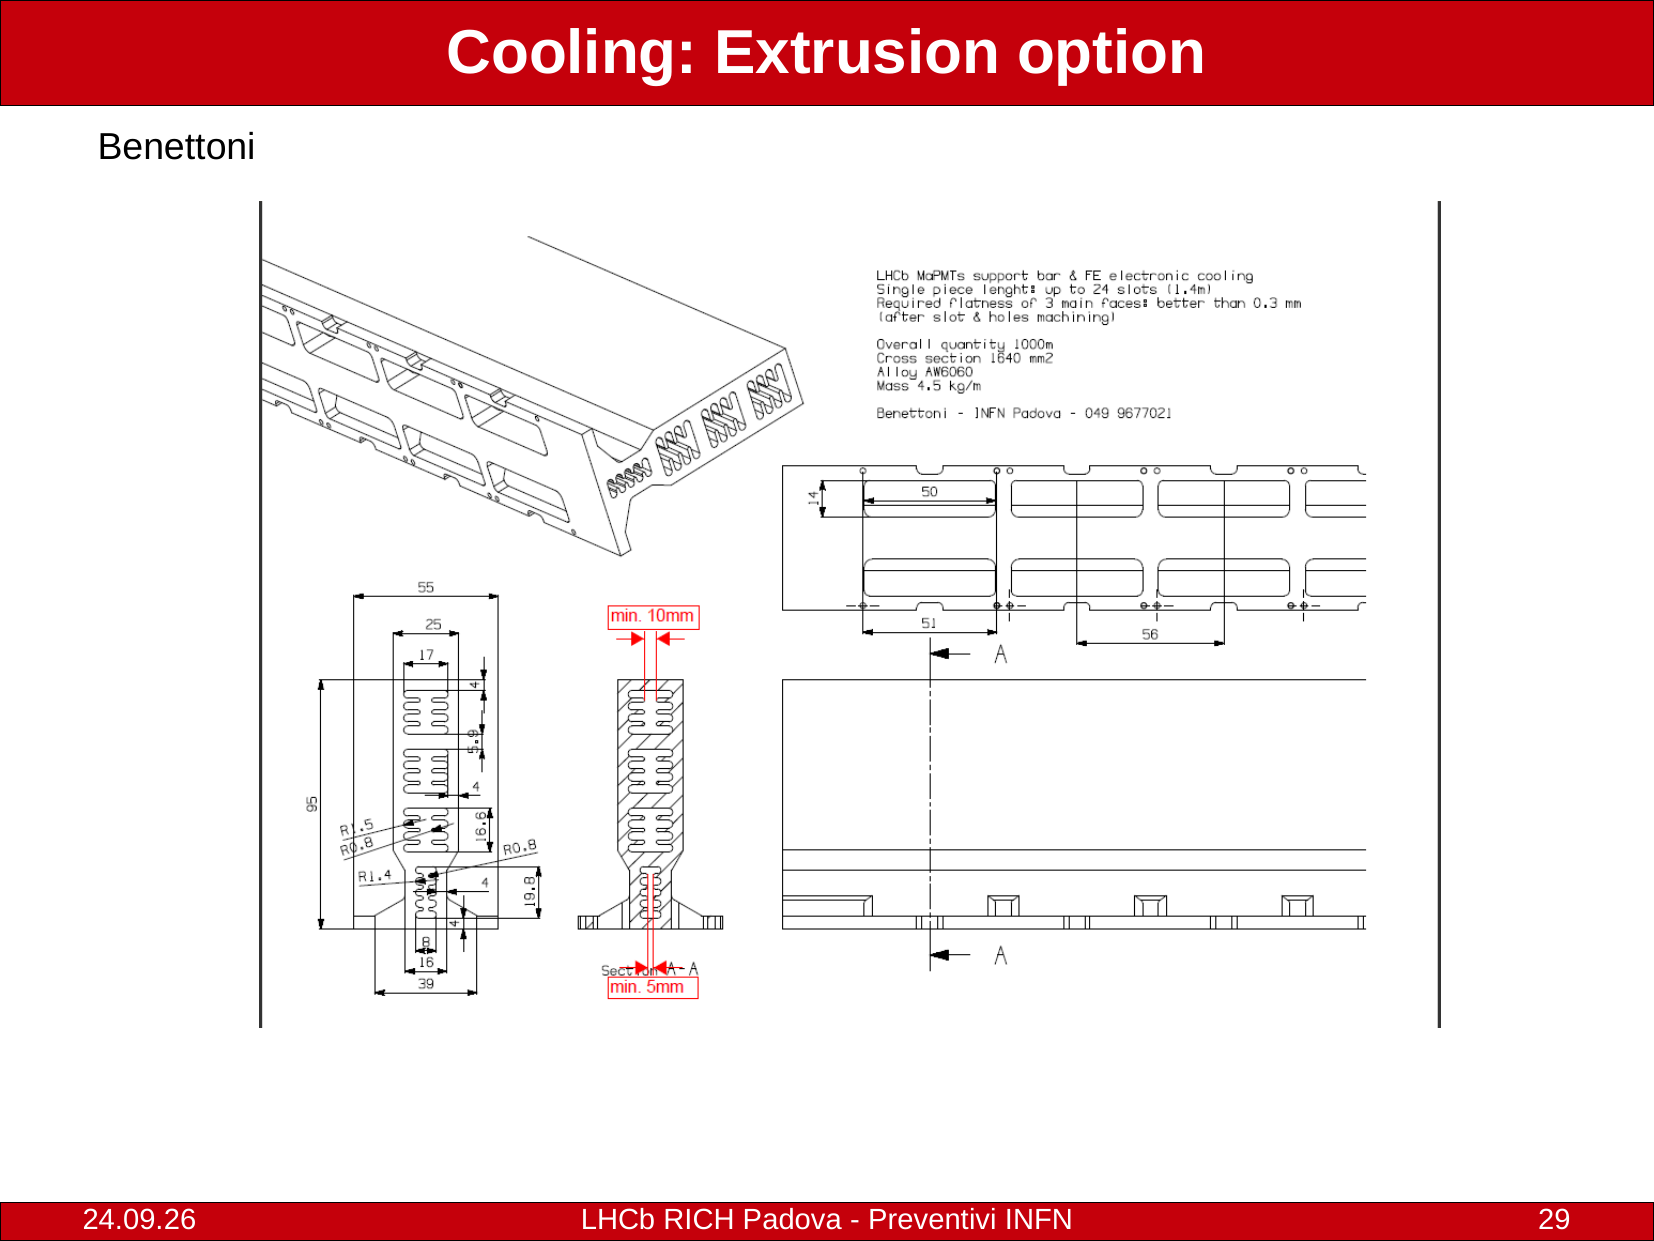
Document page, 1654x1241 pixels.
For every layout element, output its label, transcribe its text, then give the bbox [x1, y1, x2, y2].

picture [259, 201, 1441, 1028]
title Cooling: Extrusion option [0, 0, 1654, 106]
text_box Benettoni [82, 118, 686, 175]
